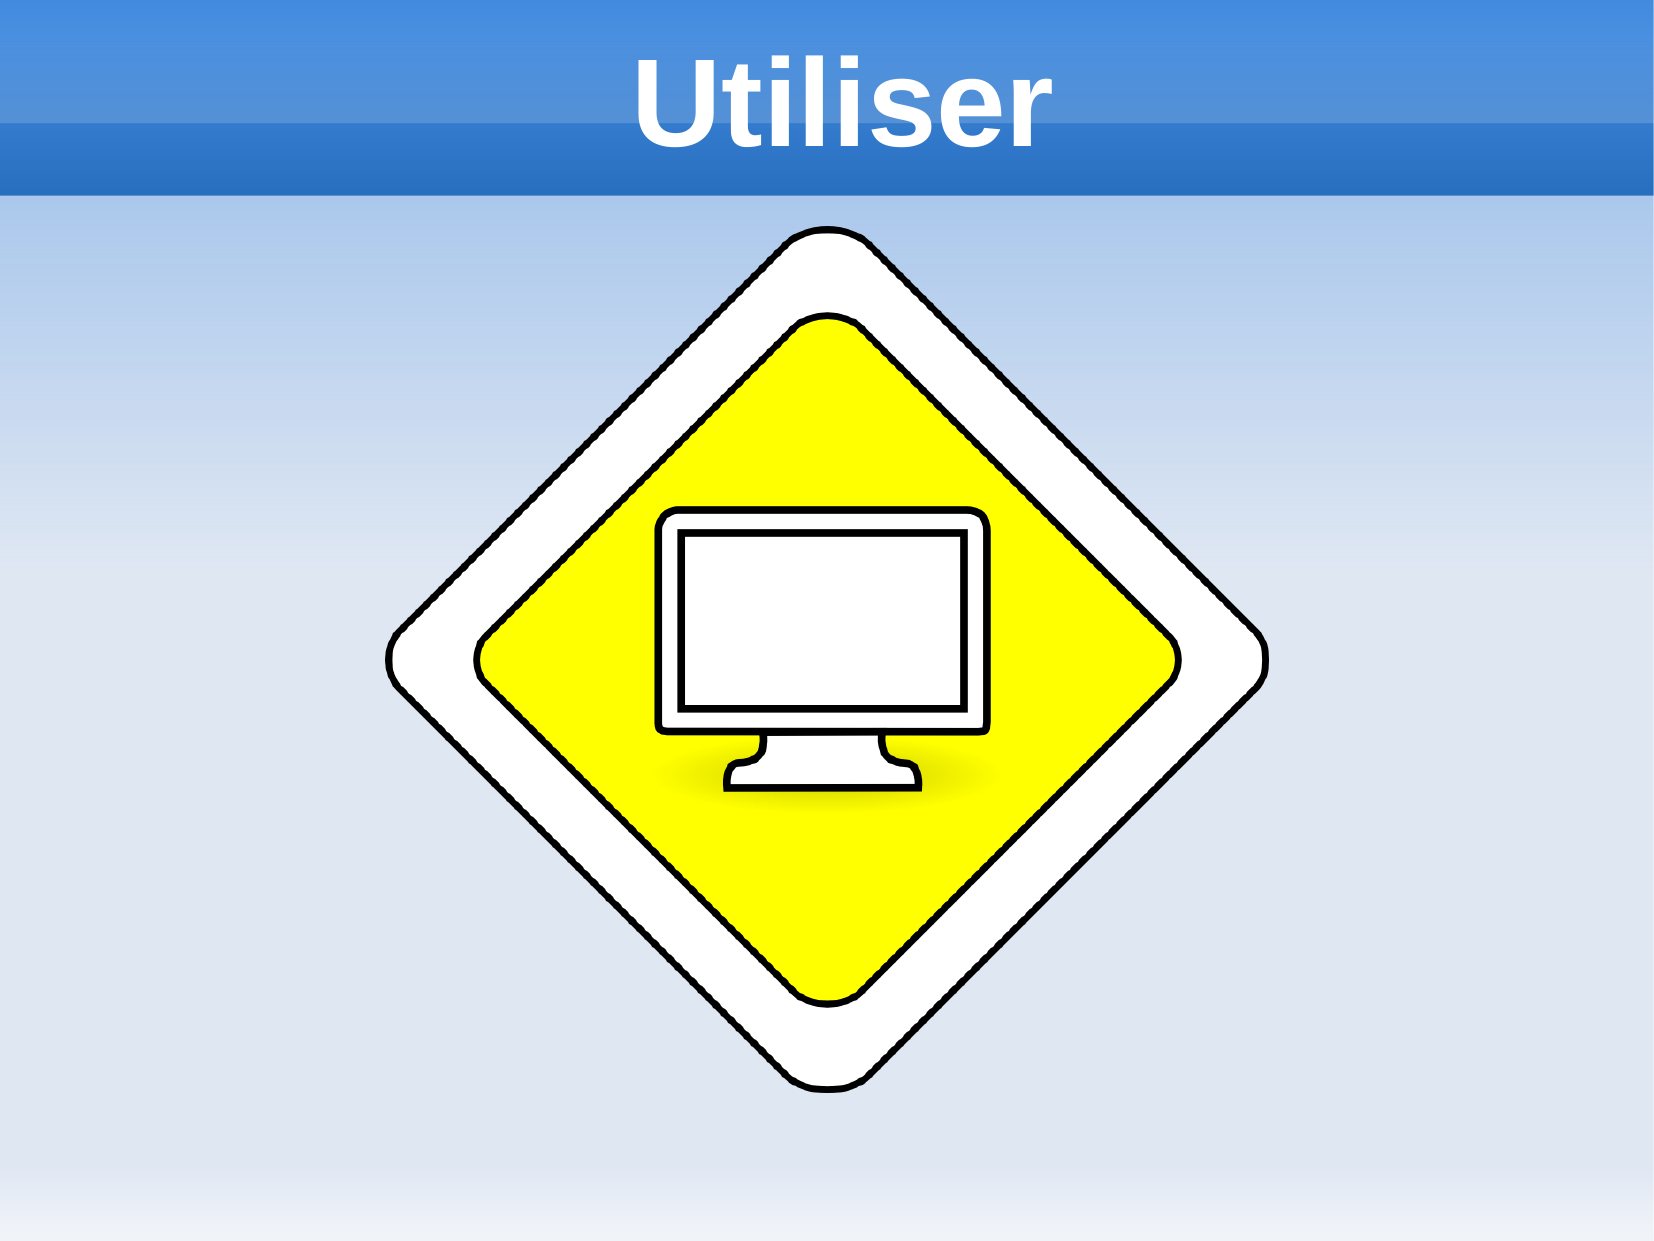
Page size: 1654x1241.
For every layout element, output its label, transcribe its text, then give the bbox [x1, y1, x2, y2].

title Utiliser [76, 0, 1565, 208]
picture [0, 0, 1654, 1241]
